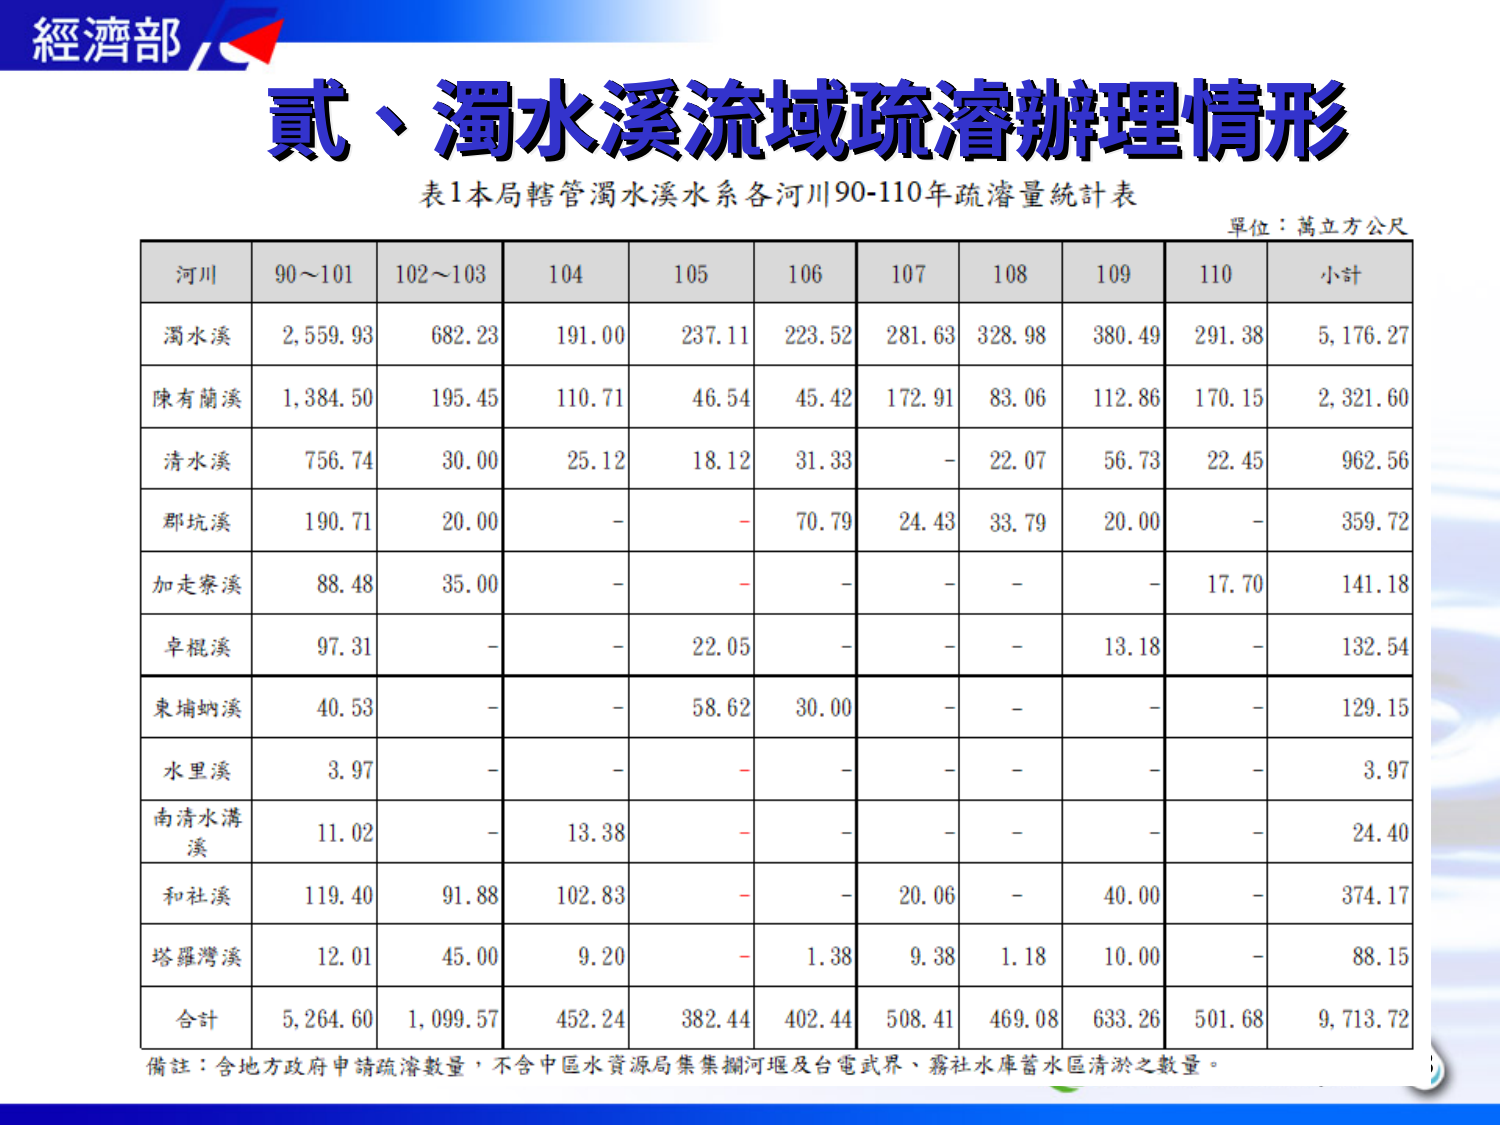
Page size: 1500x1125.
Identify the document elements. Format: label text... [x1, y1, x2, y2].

title 貳、濁水溪流域疏濬辦理情形 [159, 66, 1452, 167]
picture [0, 0, 1500, 1125]
text_box <編號> [1362, 1037, 1450, 1113]
